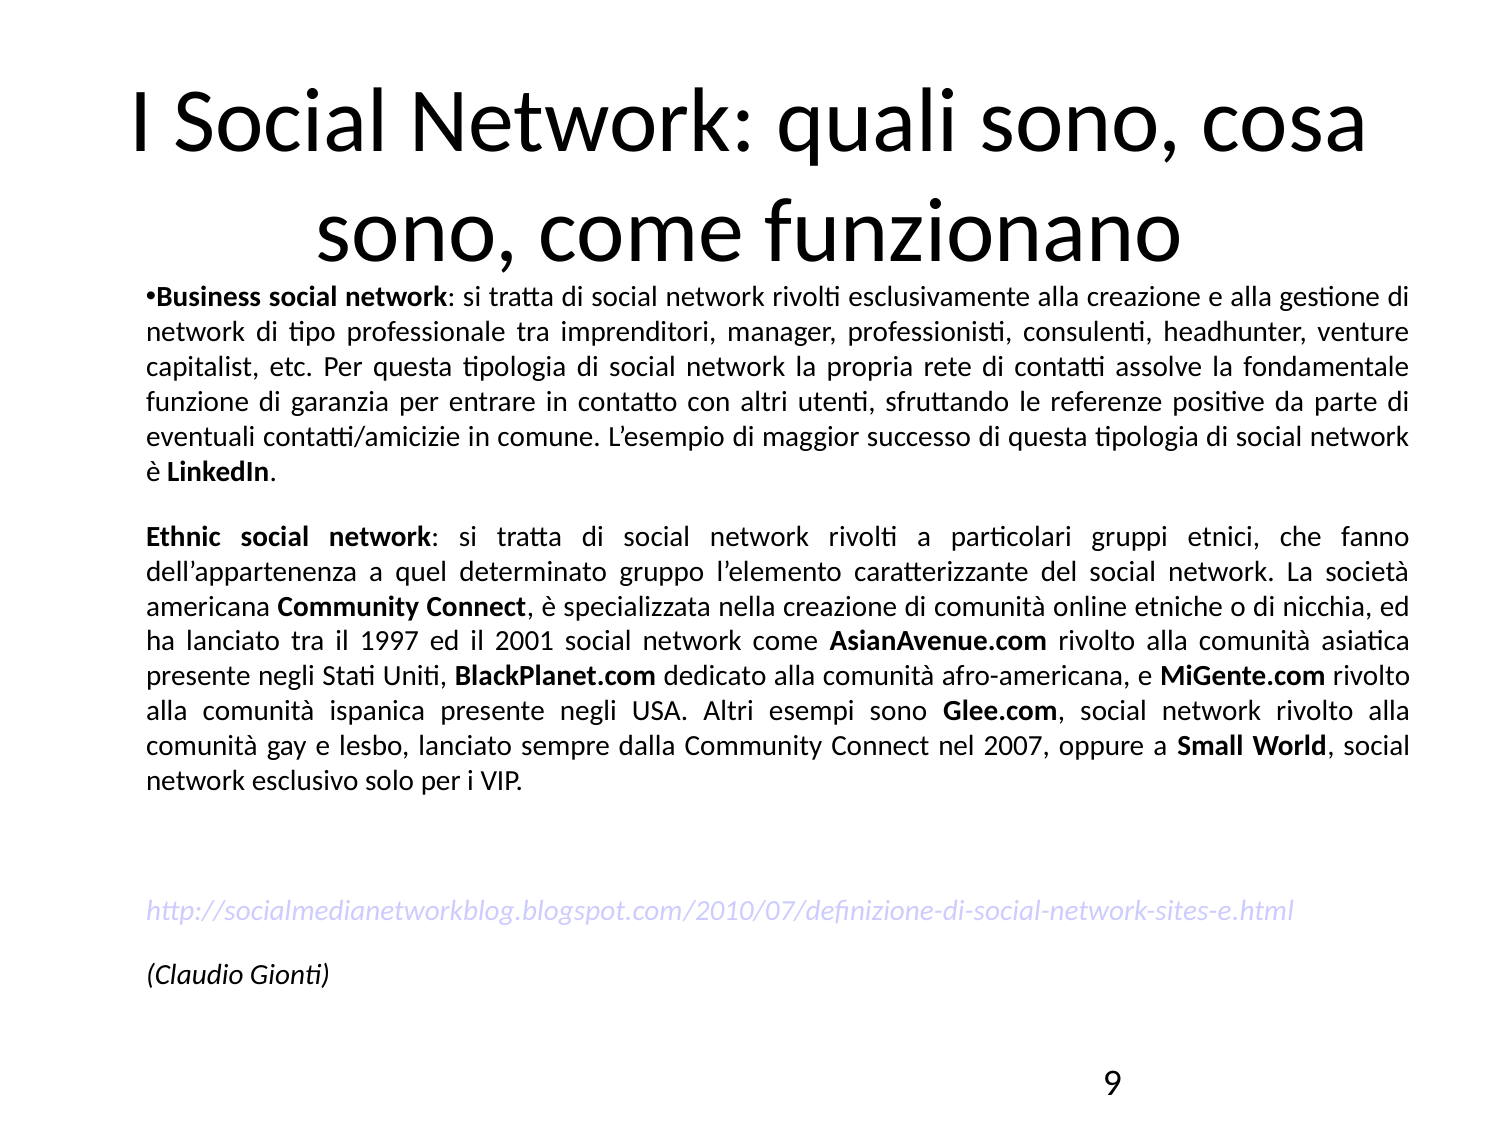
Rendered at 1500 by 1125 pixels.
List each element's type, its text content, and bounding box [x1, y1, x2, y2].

text_box Business social network: si tratta di social network rivolti esclusivamente alla creazione e alla gestione di network di tipo professionale tra imprenditori, manager, professionisti, consulenti, headhunter, venture capitalist, etc. Per questa tipologia di social network la propria rete di contatti assolve la fondamentale funzione di garanzia per entrare in contatto con altri utenti, sfruttando le referenze positive da parte di eventuali contatti/amicizie in comune. L’esempio di maggior successo di questa tipologia di social network è LinkedIn. Ethnic social network: si tratta di social network rivolti a particolari gruppi etnici, che fanno dell’appartenenza a quel determinato gruppo l’elemento caratterizzante del social network. La società americana Community Connect, è specializzata nella creazione di comunità online etniche o di nicchia, ed ha lanciato tra il 1997 ed il 2001 social network come AsianAvenue.com rivolto alla comunità asiatica presente negli Stati Uniti, BlackPlanet.com dedicato alla comunità afro-americana, e MiGente.com rivolto alla comunità ispanica presente negli USA. Altri esempi sono Glee.com, social network rivolto alla comunità gay e lesbo, lanciato sempre dalla Community Connect nel 2007, oppure a Small World, social network esclusivo solo per i VIP. http://socialmedianetworkblog.blogspot.com/2010/07/definizione-di-social-network-sites-e.html (Claudio Gionti) [75, 262, 1426, 1125]
text_box <numero> [1074, 1042, 1426, 1103]
title I Social Network: quali sono, cosa sono, come funzionano [75, 45, 1426, 262]
